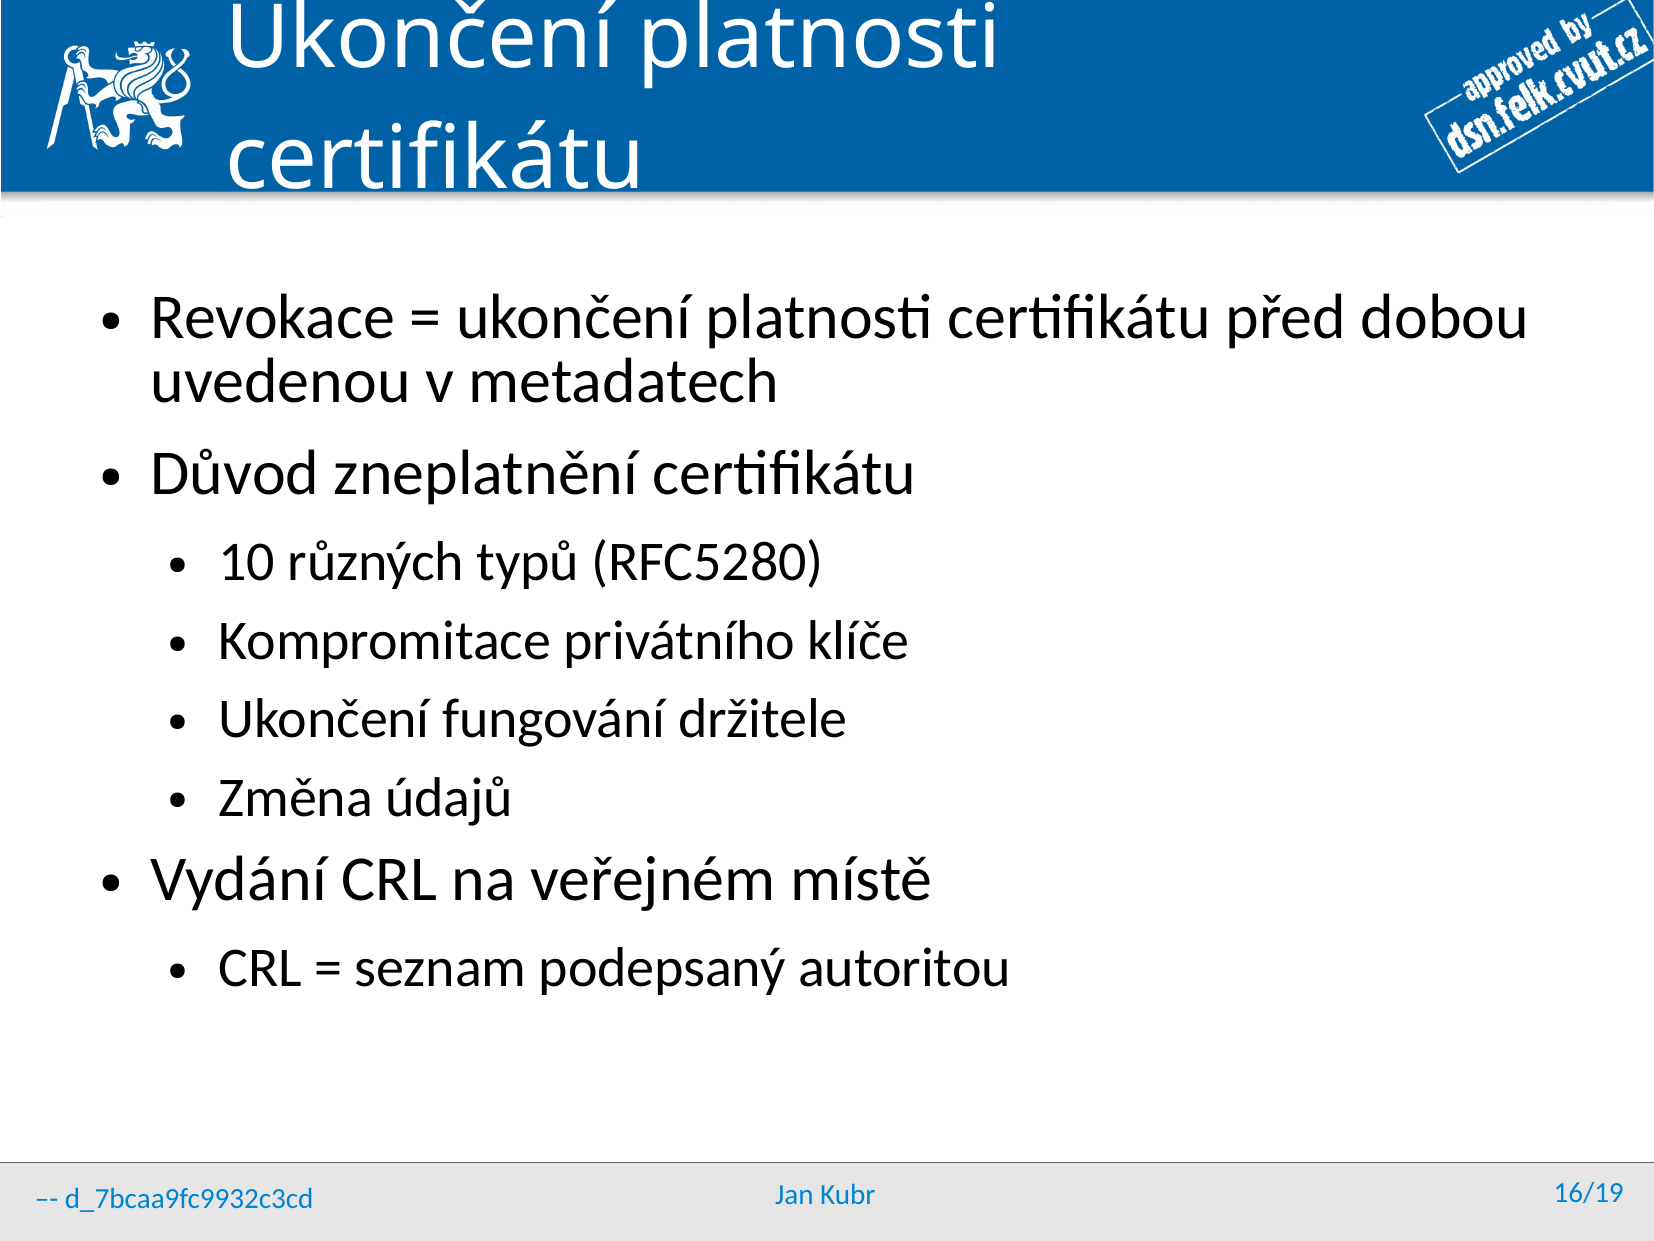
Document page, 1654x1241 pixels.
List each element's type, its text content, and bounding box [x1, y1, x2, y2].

picture [1, 0, 1654, 217]
title Ukončení platnosti certifikátu [225, 0, 1426, 197]
list Revokace = ukončení platnosti certifikátu před dobou uvedenou v metadatech Důvod zneplatnění certifikátu 10 různých typů (RFC5280) Kompromitace privátního klíče Ukončení fungování držitele Změna údajů Vydání CRL na veřejném místě CRL = seznam podepsaný autoritou [82, 290, 1571, 1010]
